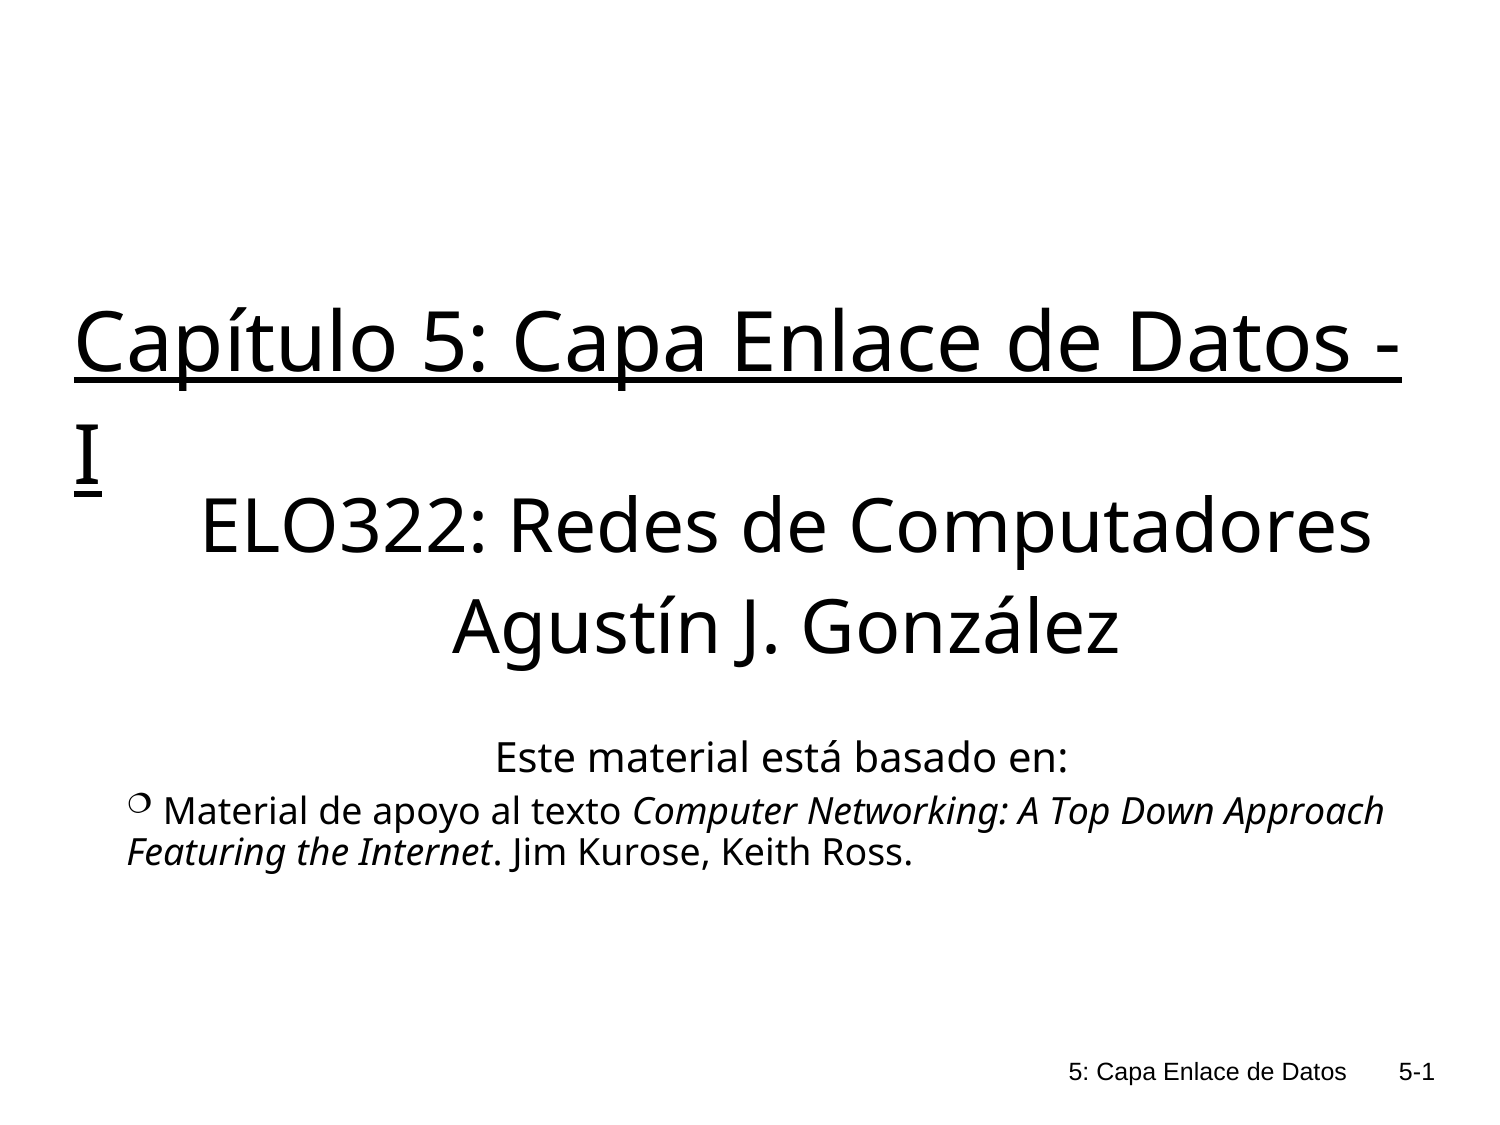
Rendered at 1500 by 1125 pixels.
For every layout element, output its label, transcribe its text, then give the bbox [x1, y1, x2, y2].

subtitle ELO322: Redes de Computadores Agustín J. González Este material está basado en: Material de apoyo al texto Computer Networking: A Top Down Approach Featuring the Internet. Jim Kurose, Keith Ross. [36, 479, 1463, 1125]
title Capítulo 5: Capa Enlace de Datos - I [59, 279, 1447, 479]
